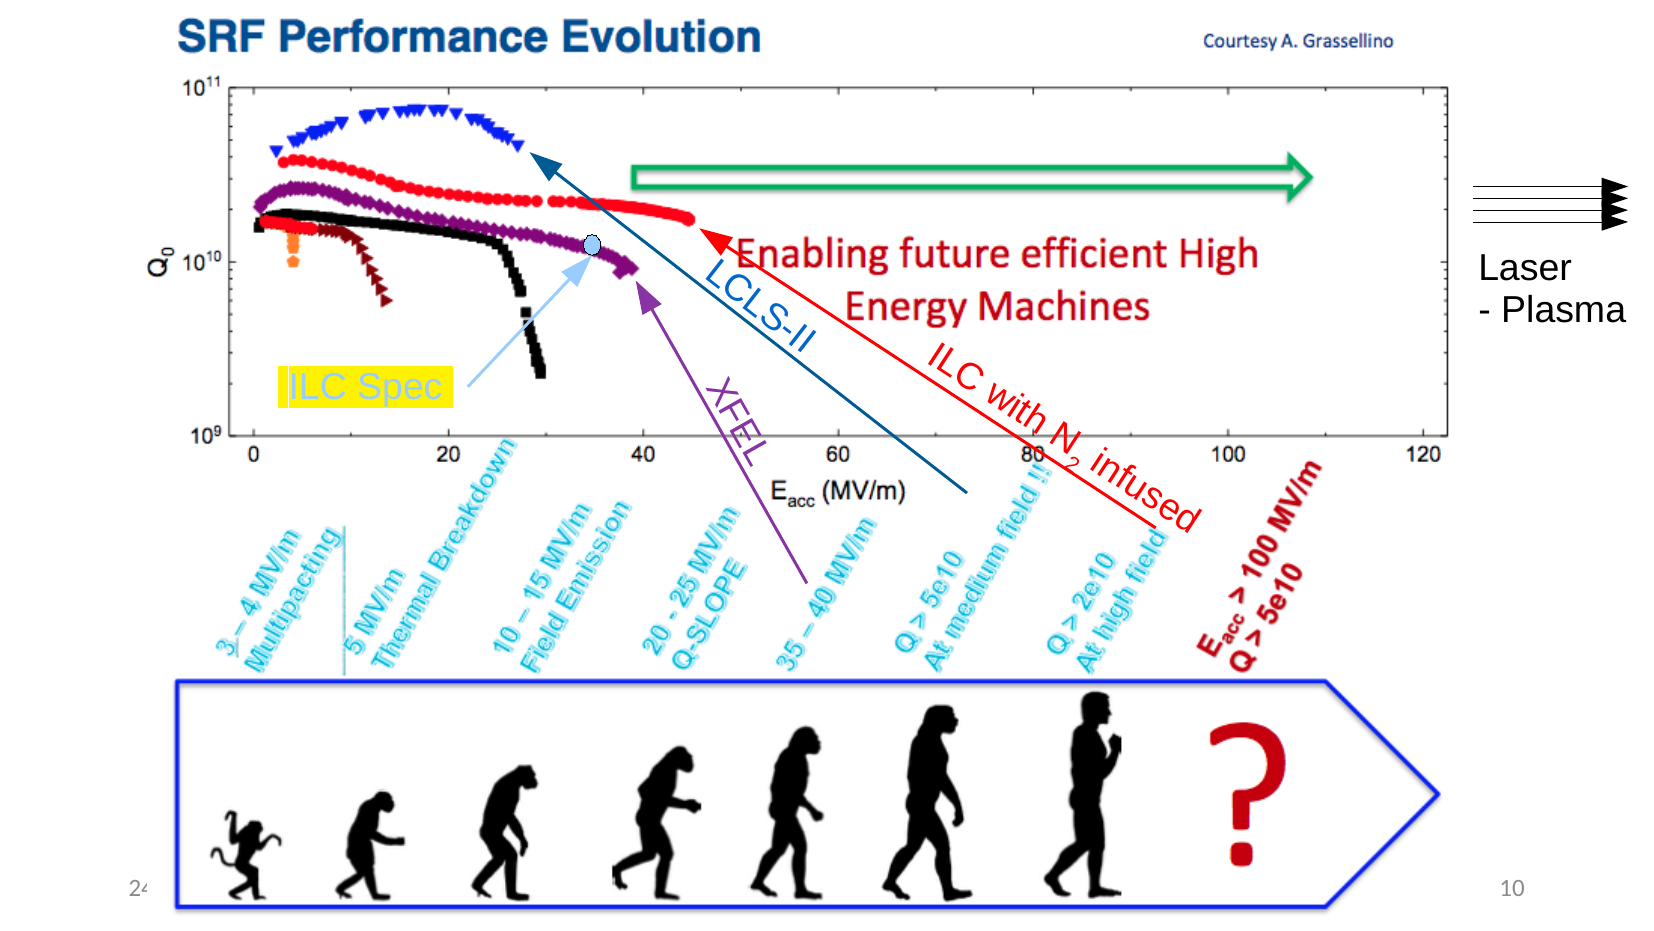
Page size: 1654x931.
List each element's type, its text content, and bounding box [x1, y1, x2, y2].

picture [147, 10, 1459, 929]
text_box Laser - Plasma [1463, 239, 1641, 338]
text_box [583, 234, 601, 255]
text_box ILC Spec [263, 358, 468, 415]
